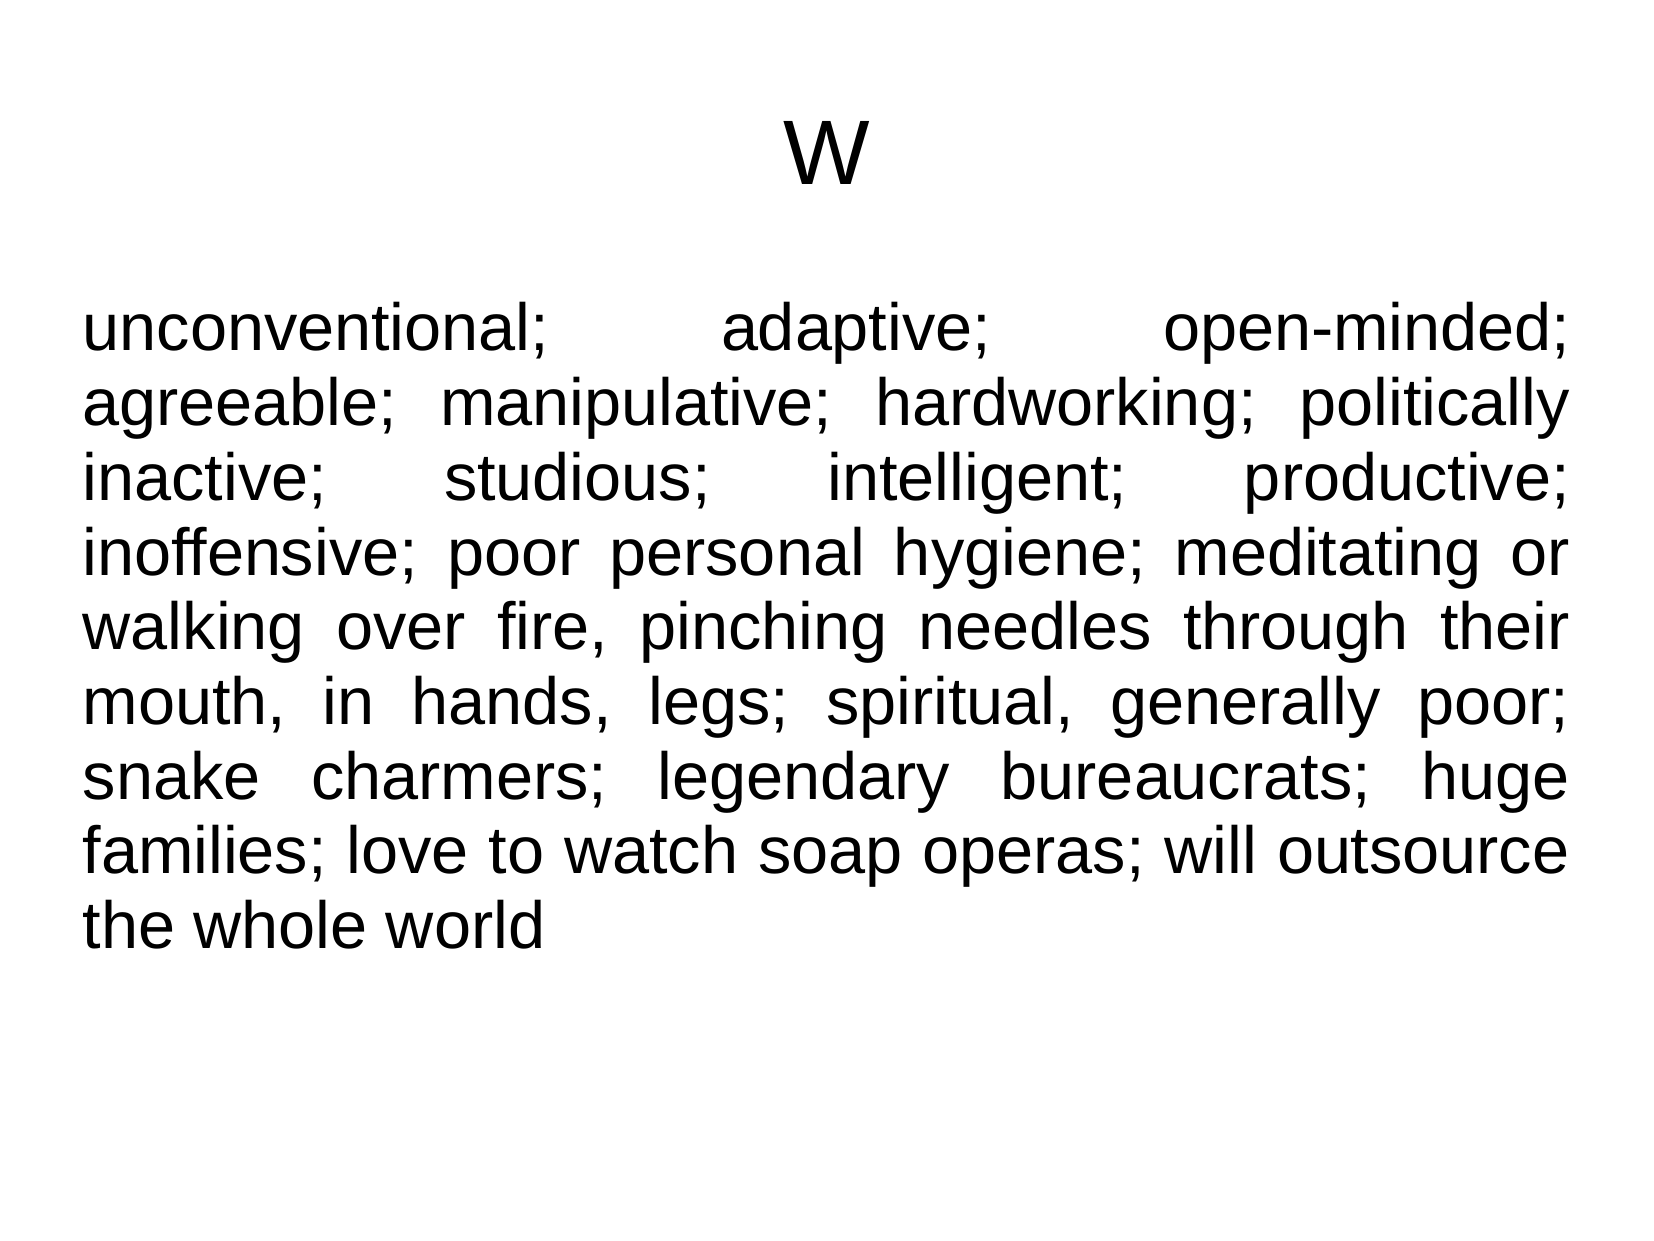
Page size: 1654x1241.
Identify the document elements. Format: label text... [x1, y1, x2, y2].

list unconventional; adaptive; open-minded; agreeable; manipulative; hardworking; politically inactive; studious; intelligent; productive; inoffensive; poor personal hygiene; meditating or walking over fire, pinching needles through their mouth, in hands, legs; spiritual, generally poor; snake charmers; legendary bureaucrats; huge families; love to watch soap operas; will outsource the whole world [82, 290, 1571, 1109]
title W [82, 49, 1571, 257]
